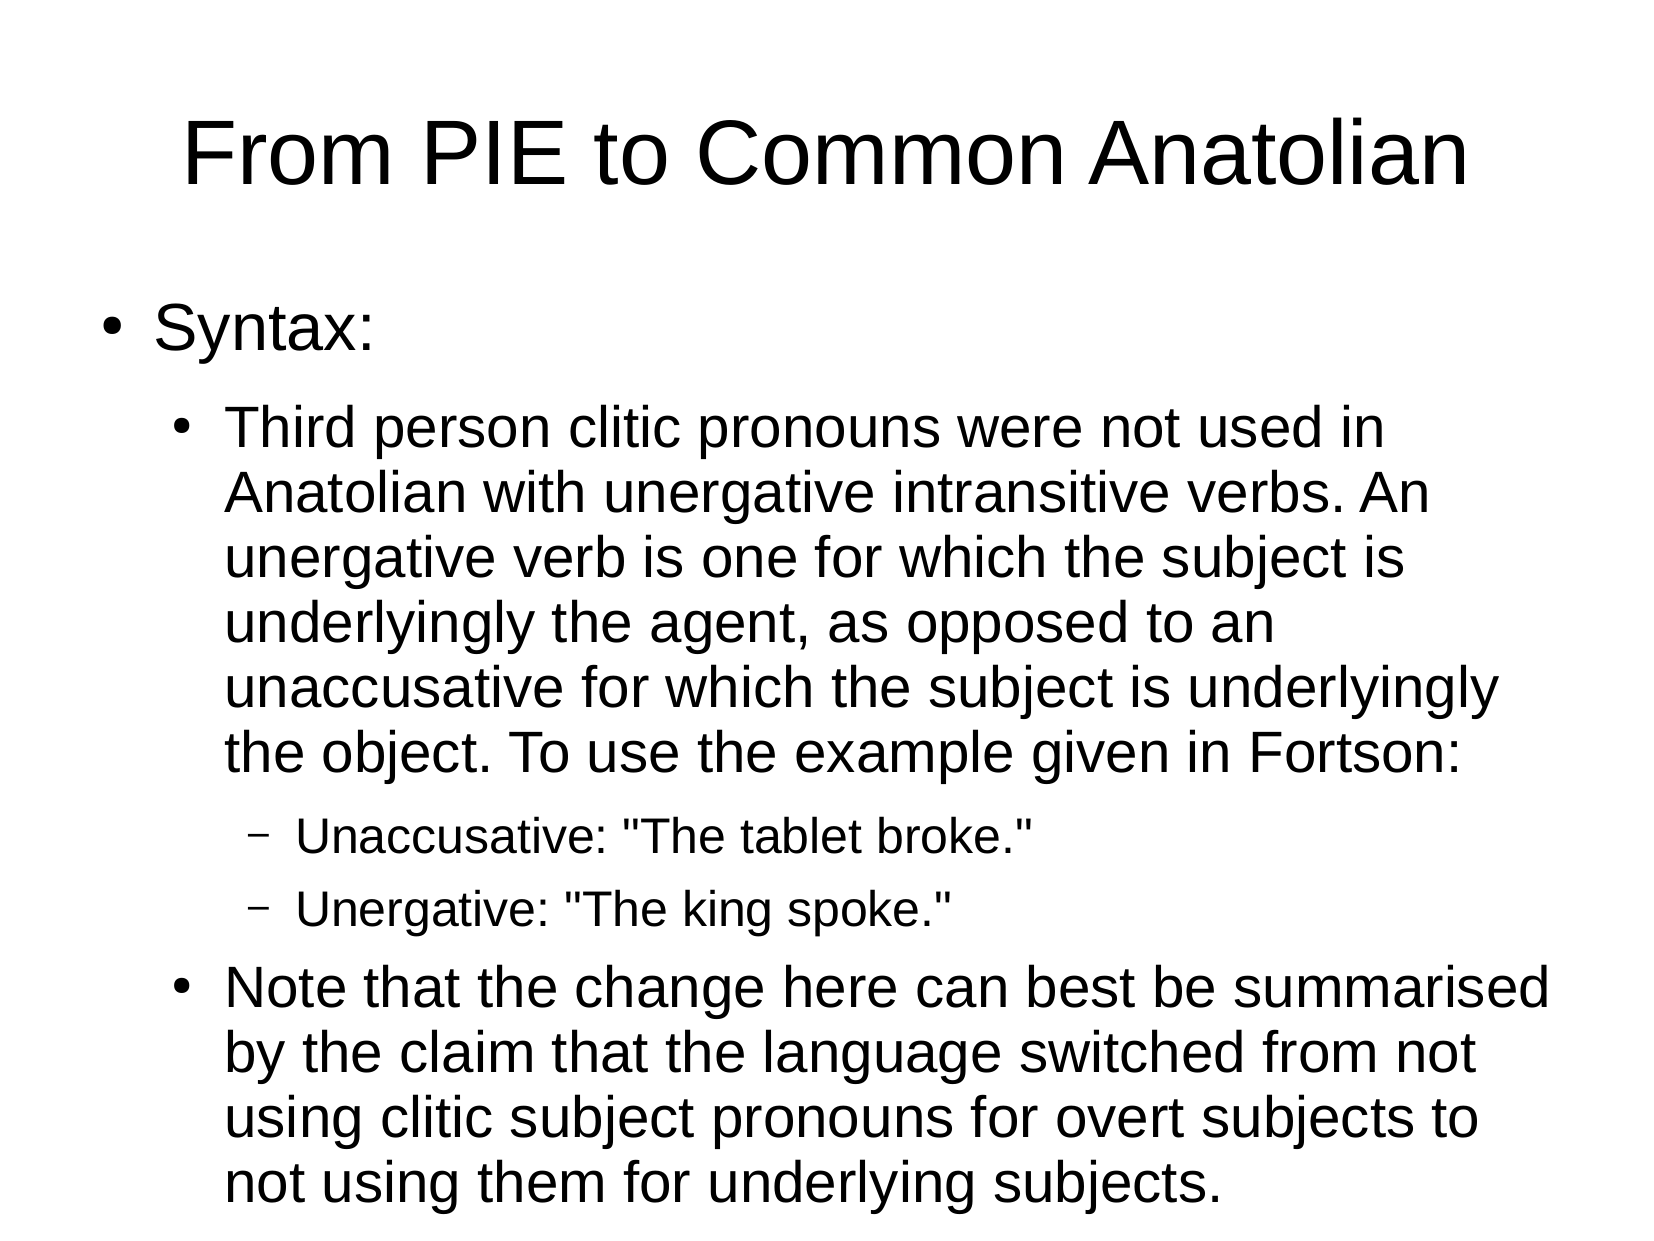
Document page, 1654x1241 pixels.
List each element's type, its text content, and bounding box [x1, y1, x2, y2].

title From PIE to Common Anatolian [82, 49, 1571, 257]
list Syntax: Third person clitic pronouns were not used in Anatolian with unergative intransitive verbs. An unergative verb is one for which the subject is underlyingly the agent, as opposed to an unaccusative for which the subject is underlyingly the object. To use the example given in Fortson: Unaccusative: "The tablet broke." Unergative: "The king spoke." Note that the change here can best be summarised by the claim that the language switched from not using clitic subject pronouns for overt subjects to not using them for underlying subjects. [82, 290, 1571, 1213]
